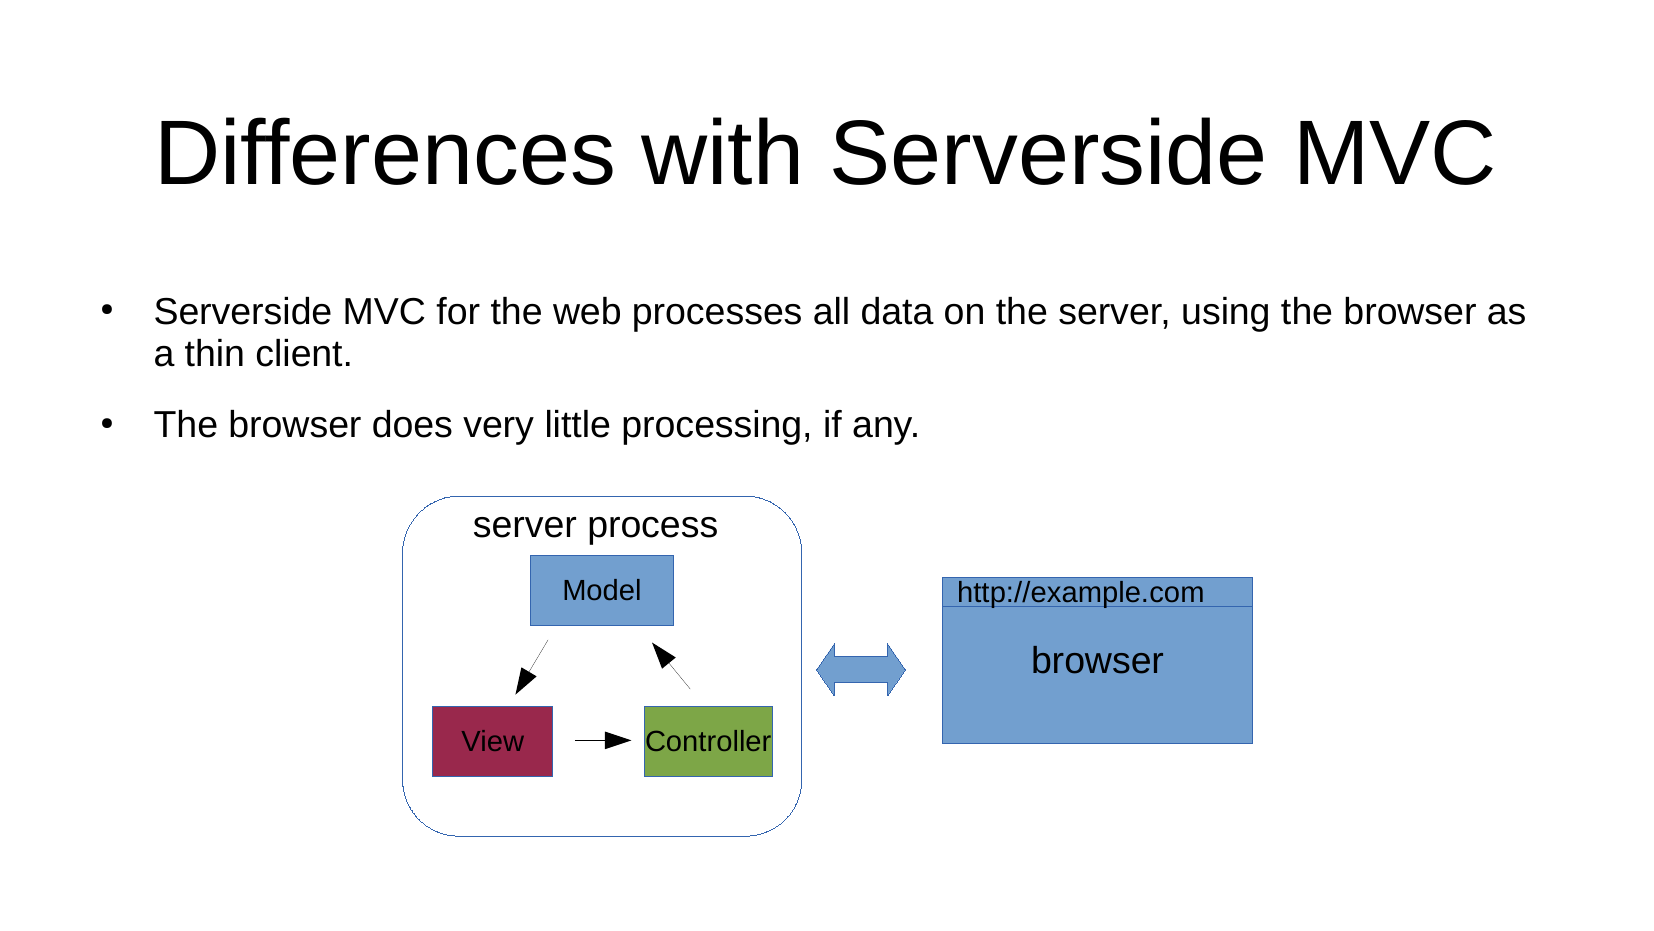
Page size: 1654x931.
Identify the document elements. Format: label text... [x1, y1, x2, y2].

text_box Model [530, 555, 674, 626]
text_box View [432, 706, 553, 777]
text_box http://example.com [942, 577, 1253, 607]
text_box server process [458, 496, 734, 553]
text_box [402, 496, 802, 837]
text_box [816, 643, 906, 696]
list Serverside MVC for the web processes all data on the server, using the browser as a thin client. The browser does very little processing, if any. [82, 290, 1538, 497]
text_box browser [942, 607, 1253, 744]
title Differences with Serverside MVC [82, 49, 1571, 257]
text_box Controller [644, 706, 773, 777]
